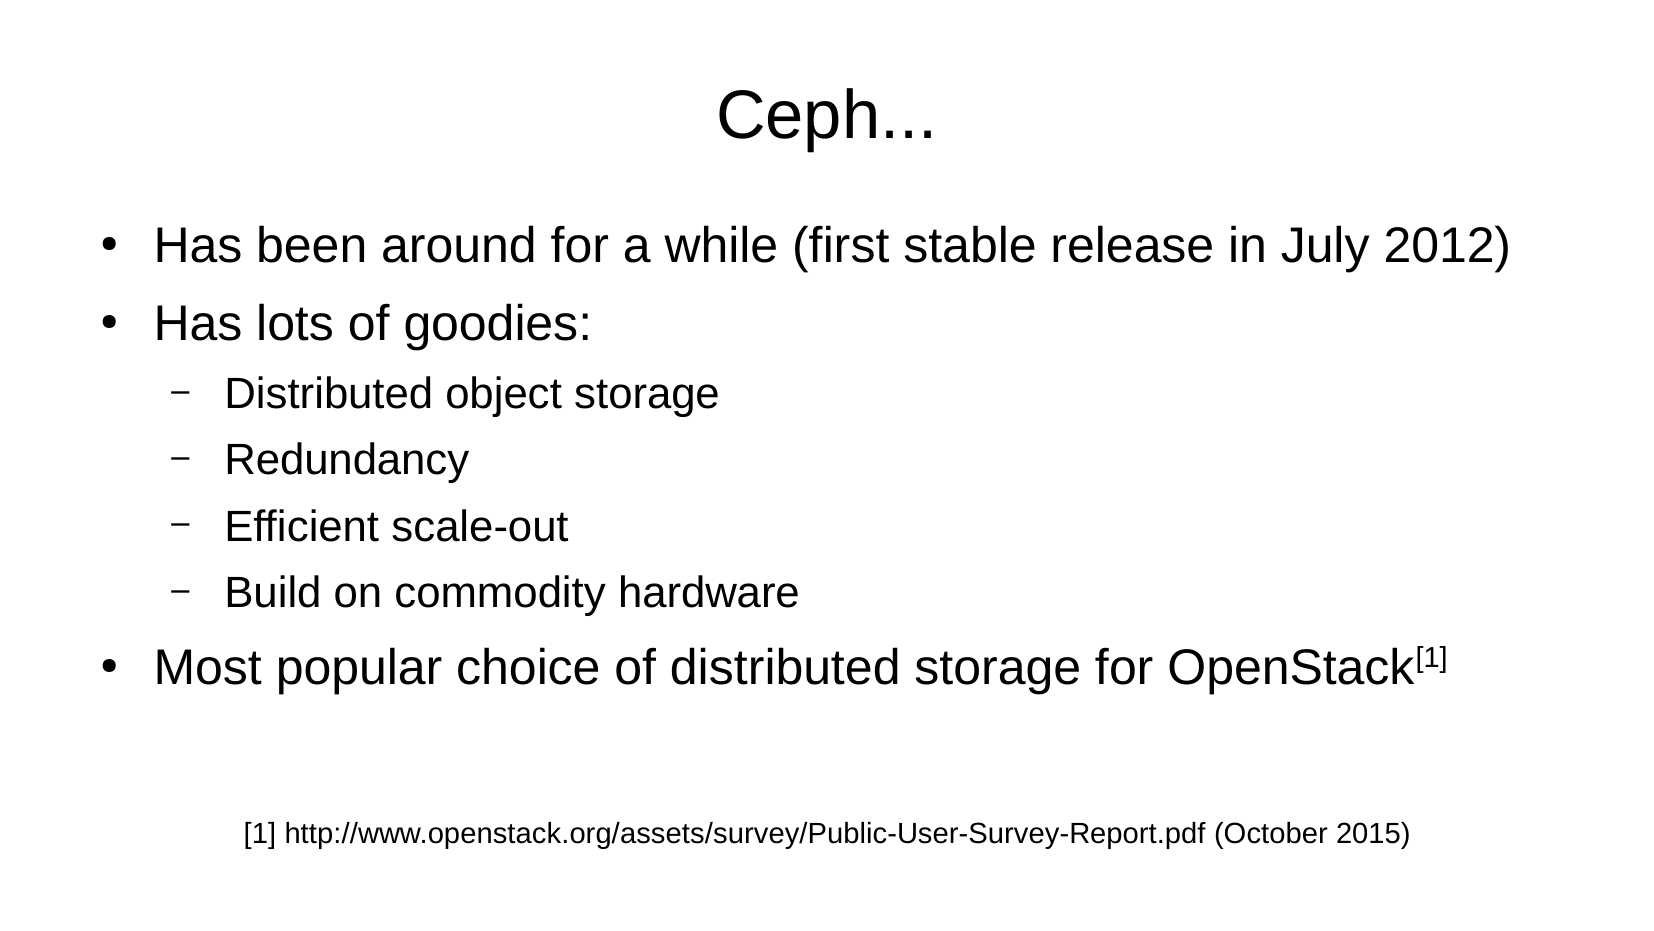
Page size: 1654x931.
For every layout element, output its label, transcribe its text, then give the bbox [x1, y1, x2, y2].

text_box [1] http://www.openstack.org/assets/survey/Public-User-Survey-Report.pdf (October 2015) [228, 810, 1425, 858]
list Has been around for a while (first stable release in July 2012) Has lots of goodies: Distributed object storage Redundancy Efficient scale-out Build on commodity hardware Most popular choice of distributed storage for OpenStack[1] [82, 217, 1571, 758]
title Ceph... [82, 37, 1571, 193]
